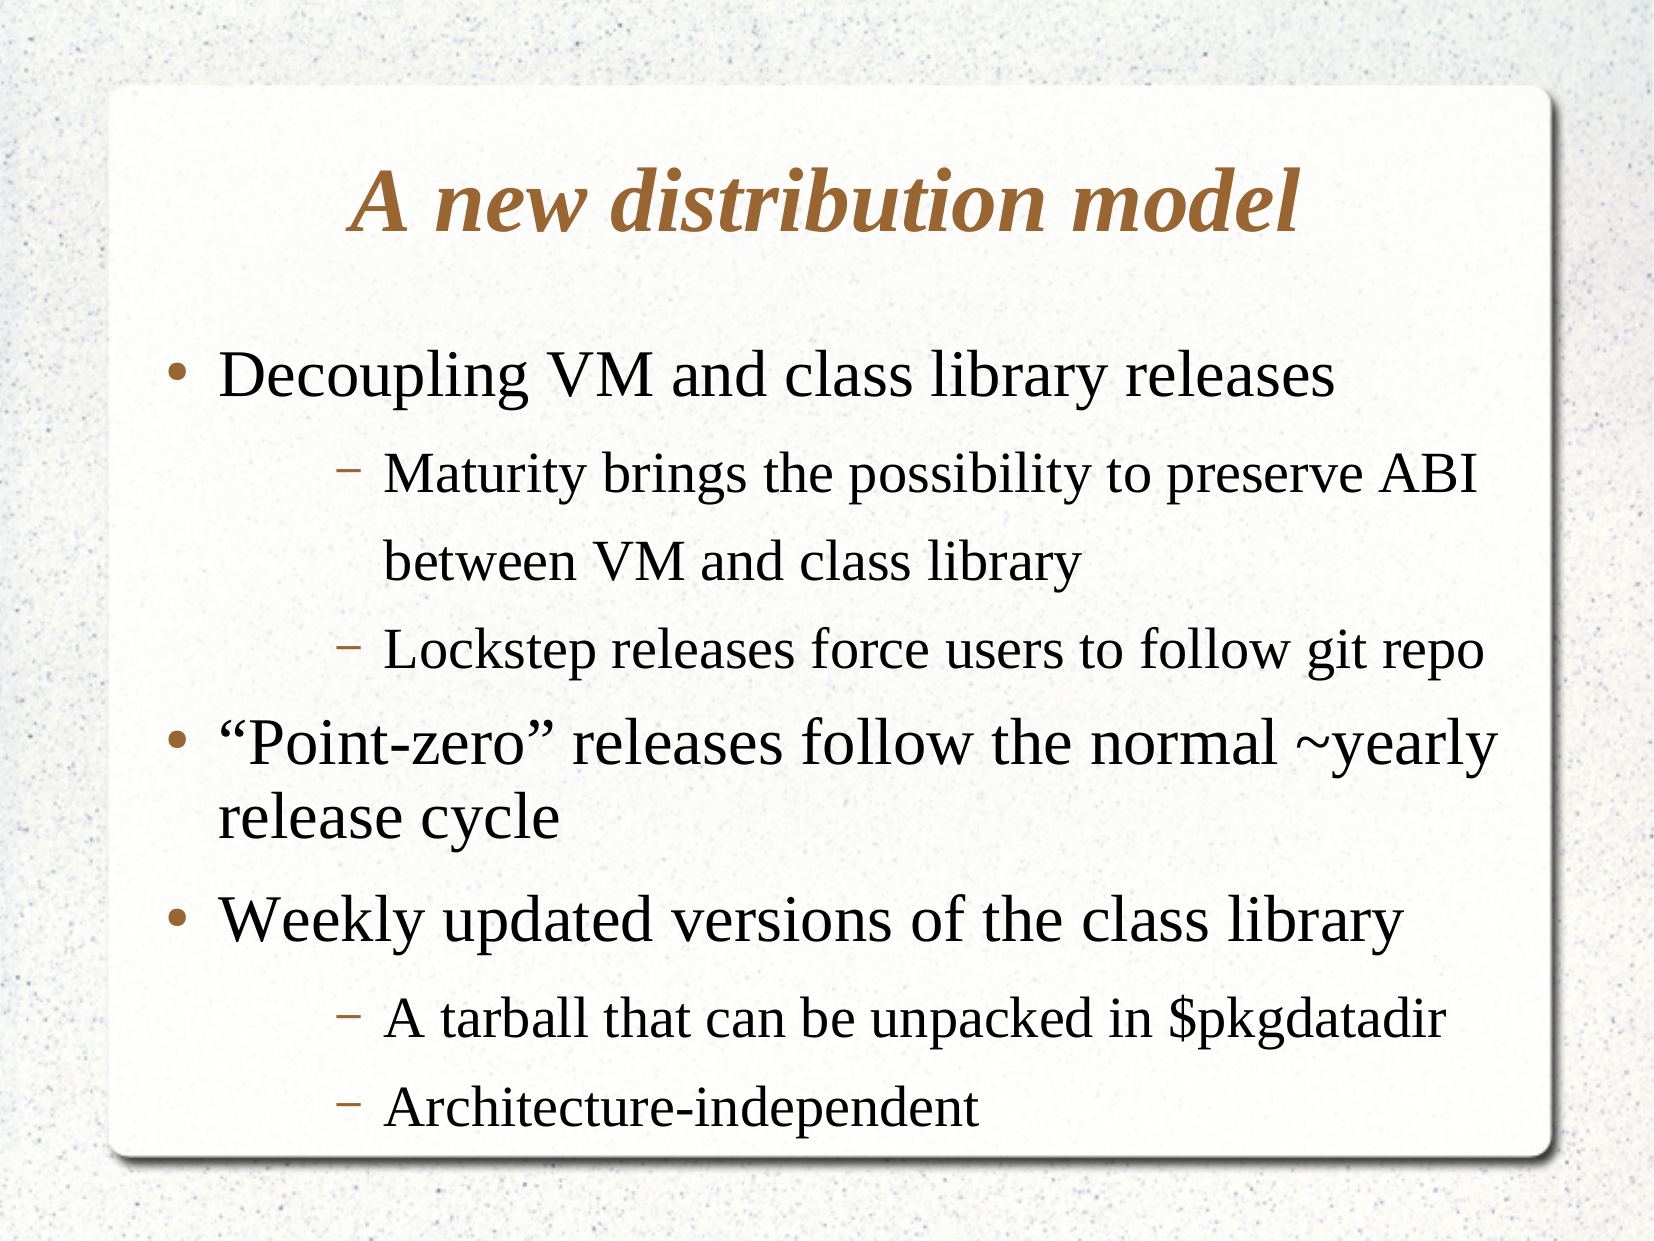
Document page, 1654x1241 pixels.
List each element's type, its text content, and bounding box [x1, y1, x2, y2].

picture [0, 0, 1654, 1241]
title A new distribution model [118, 104, 1536, 297]
list Decoupling VM and class library releases Maturity brings the possibility to preserve ABI between VM and class library Lockstep releases force users to follow git repo “Point-zero” releases follow the normal ~yearly release cycle Weekly updated versions of the class library A tarball that can be unpacked in $pkgdatadir Architecture-independent [147, 336, 1506, 1139]
